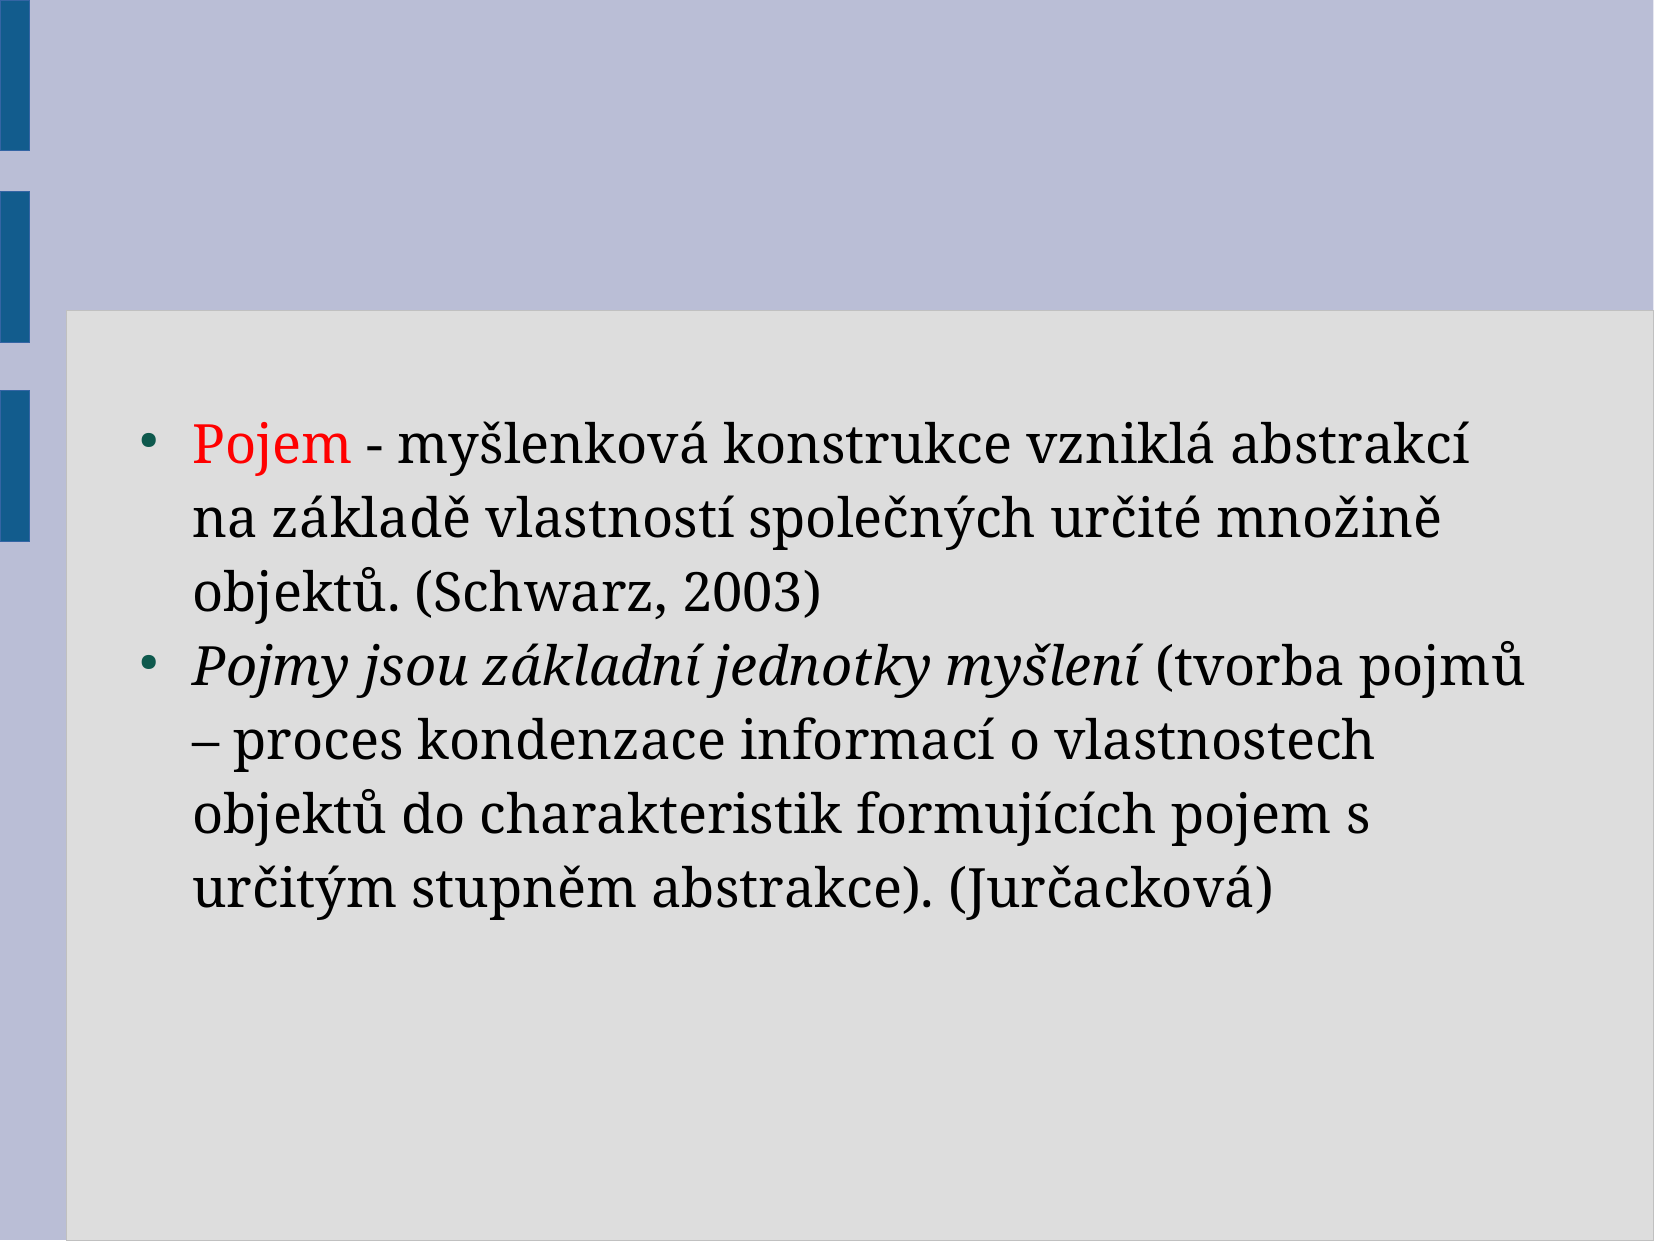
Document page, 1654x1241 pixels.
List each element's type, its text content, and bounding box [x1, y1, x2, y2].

list Pojem - myšlenková konstrukce vzniklá abstrakcí na základě vlastností společných určité množině objektů. (Schwarz, 2003) Pojmy jsou základní jednotky myšlení (tvorba pojmů – proces kondenzace informací o vlastnostech objektů do charakteristik formujících pojem s určitým stupněm abstrakce). (Jurčacková) [121, 344, 1534, 1112]
